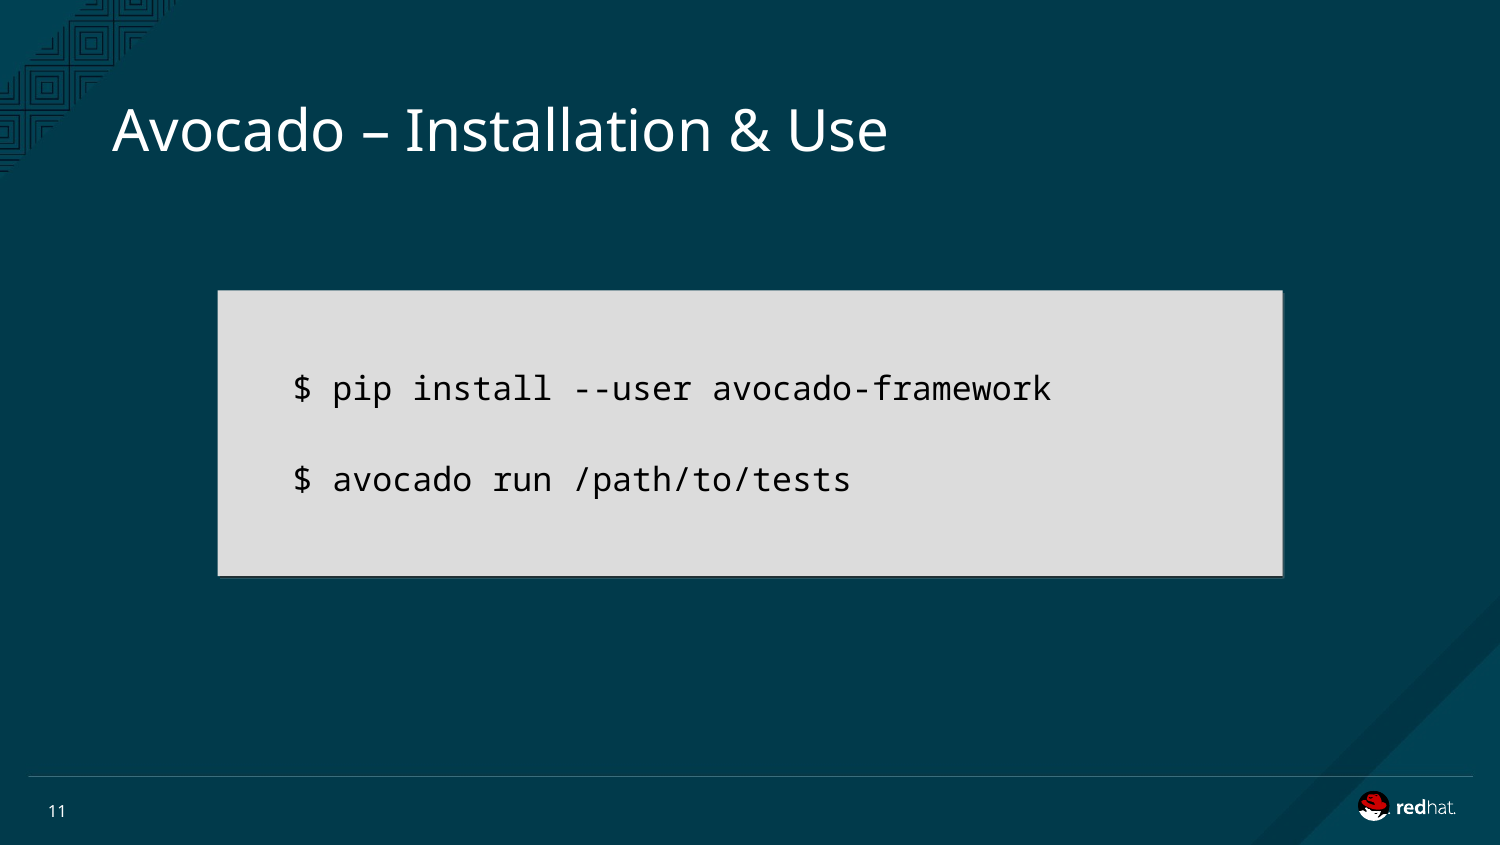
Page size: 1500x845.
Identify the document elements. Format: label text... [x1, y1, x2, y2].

title Avocado – Installation & Use [112, 0, 1388, 169]
picture [99, 38, 103, 49]
text_box $ pip install --user avocado-framework $ avocado run /path/to/tests [217, 290, 1283, 557]
